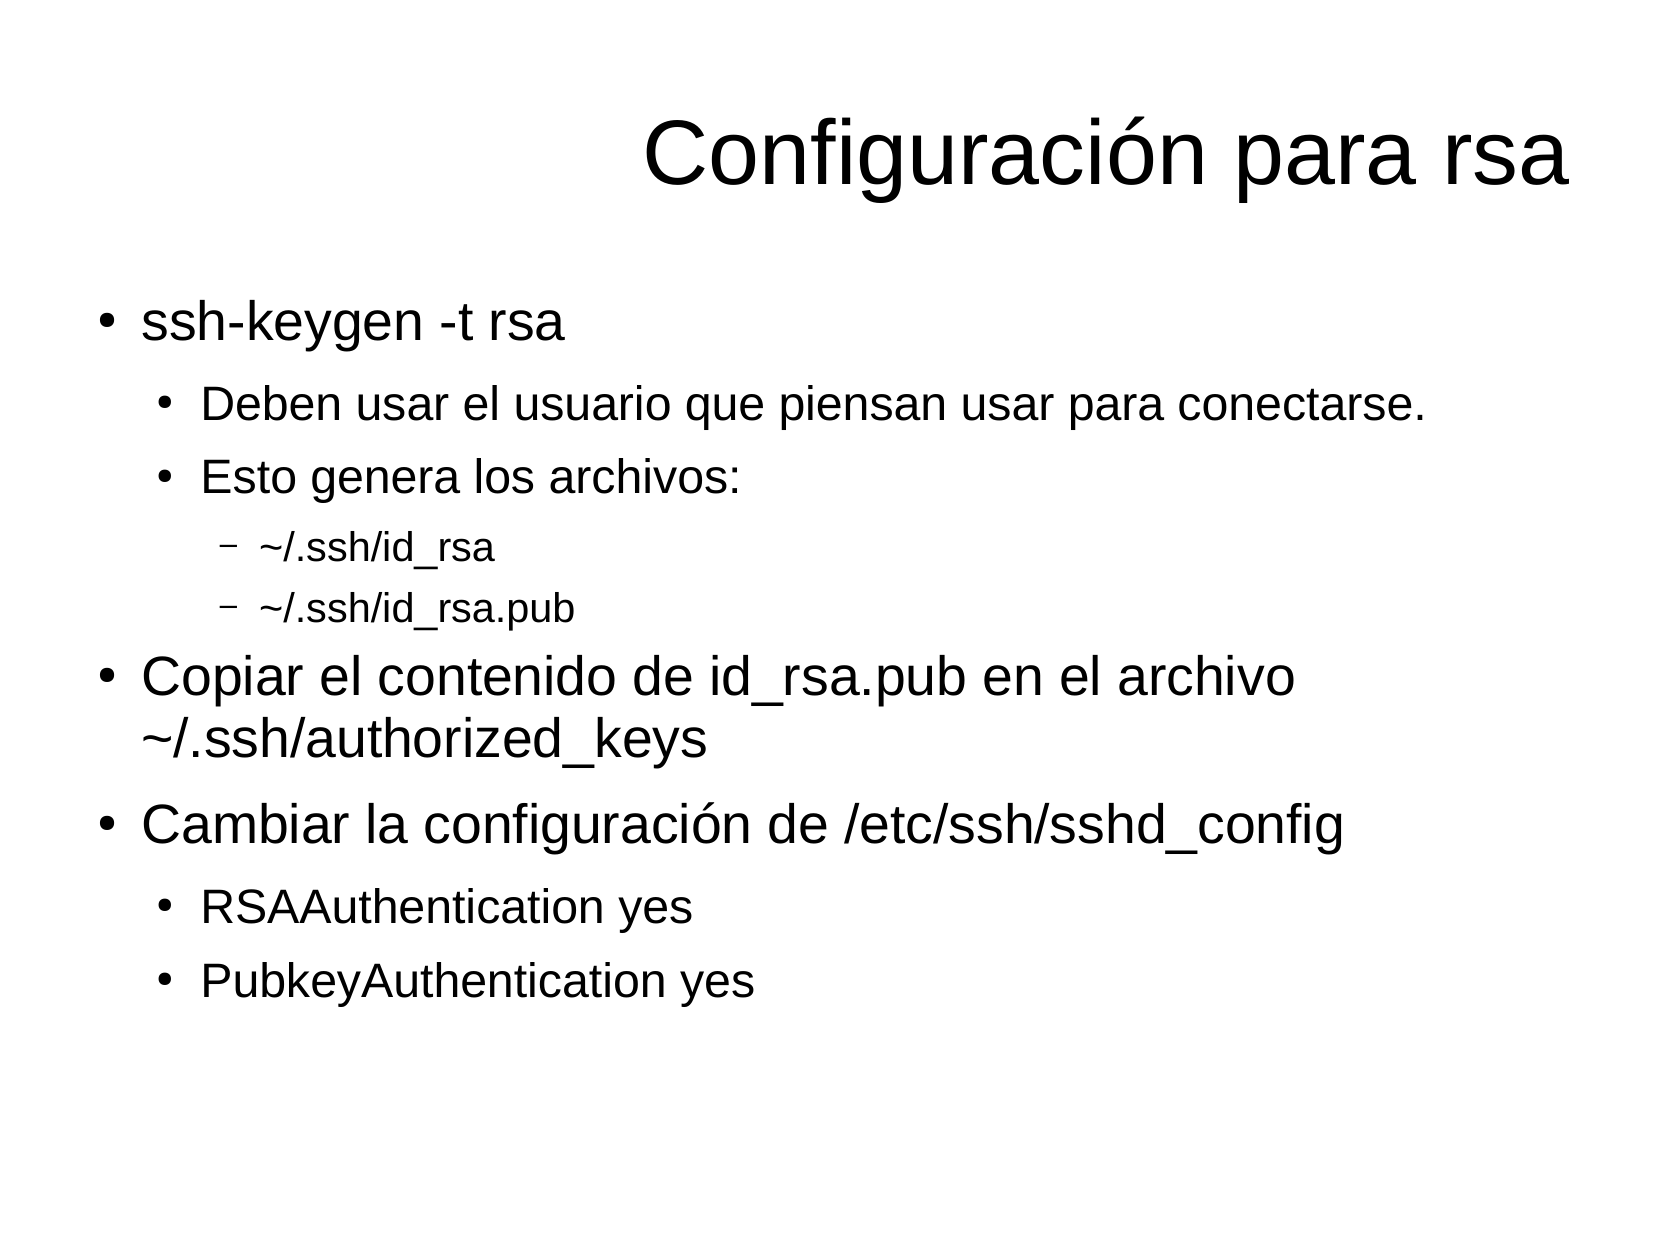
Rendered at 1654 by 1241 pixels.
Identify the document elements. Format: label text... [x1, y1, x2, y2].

title Configuración para rsa [82, 49, 1571, 257]
list ssh-keygen -t rsa Deben usar el usuario que piensan usar para conectarse. Esto genera los archivos: ~/.ssh/id_rsa ~/.ssh/id_rsa.pub Copiar el contenido de id_rsa.pub en el archivo ~/.ssh/authorized_keys Cambiar la configuración de /etc/ssh/sshd_config RSAAuthentication yes PubkeyAuthentication yes [82, 290, 1571, 1010]
